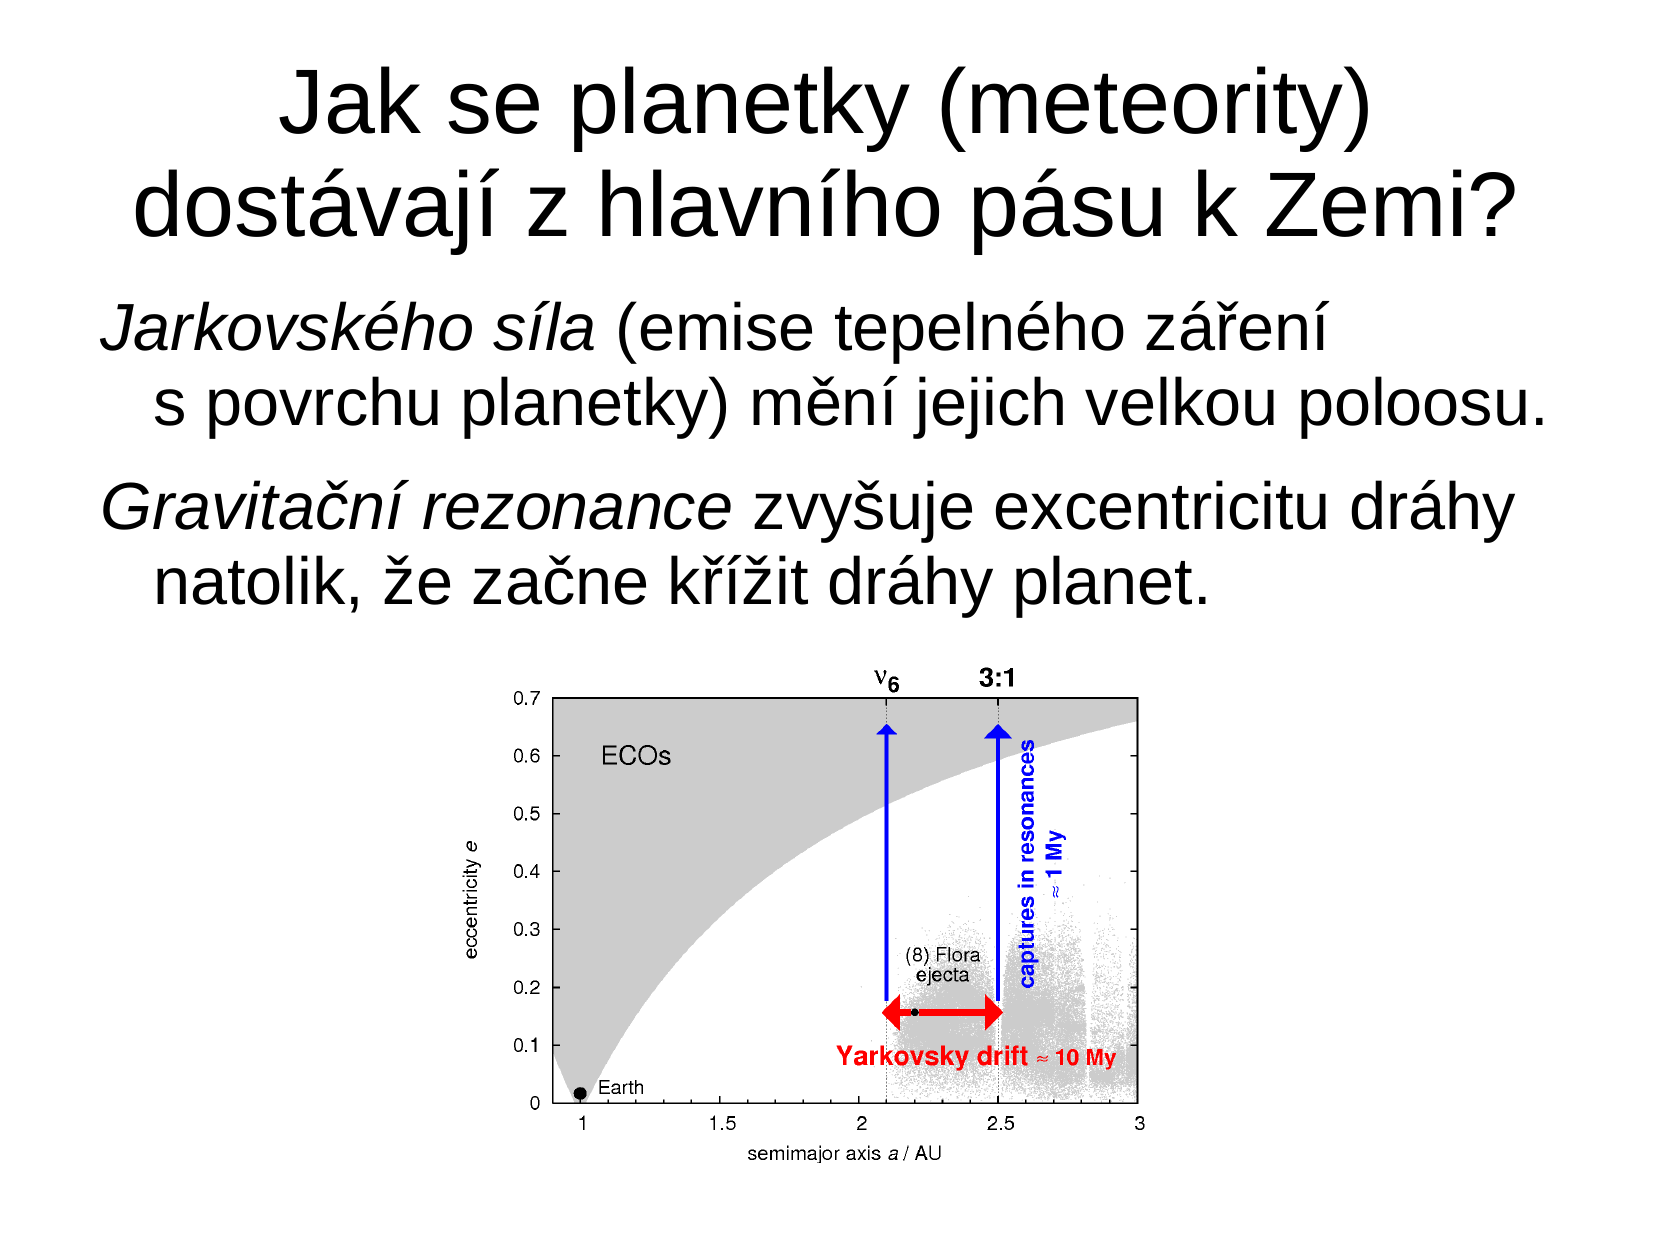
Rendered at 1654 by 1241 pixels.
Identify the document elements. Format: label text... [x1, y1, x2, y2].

list Jarkovského síla (emise tepelného záření s povrchu planetky) mění jejich velkou poloosu. Gravitační rezonance zvyšuje excentricitu dráhy natolik, že začne křížit dráhy planet. [82, 290, 1571, 1109]
title Jak se planetky (meteority) dostávají z hlavního pásu k Zemi? [82, 39, 1571, 267]
picture [450, 659, 1169, 1163]
